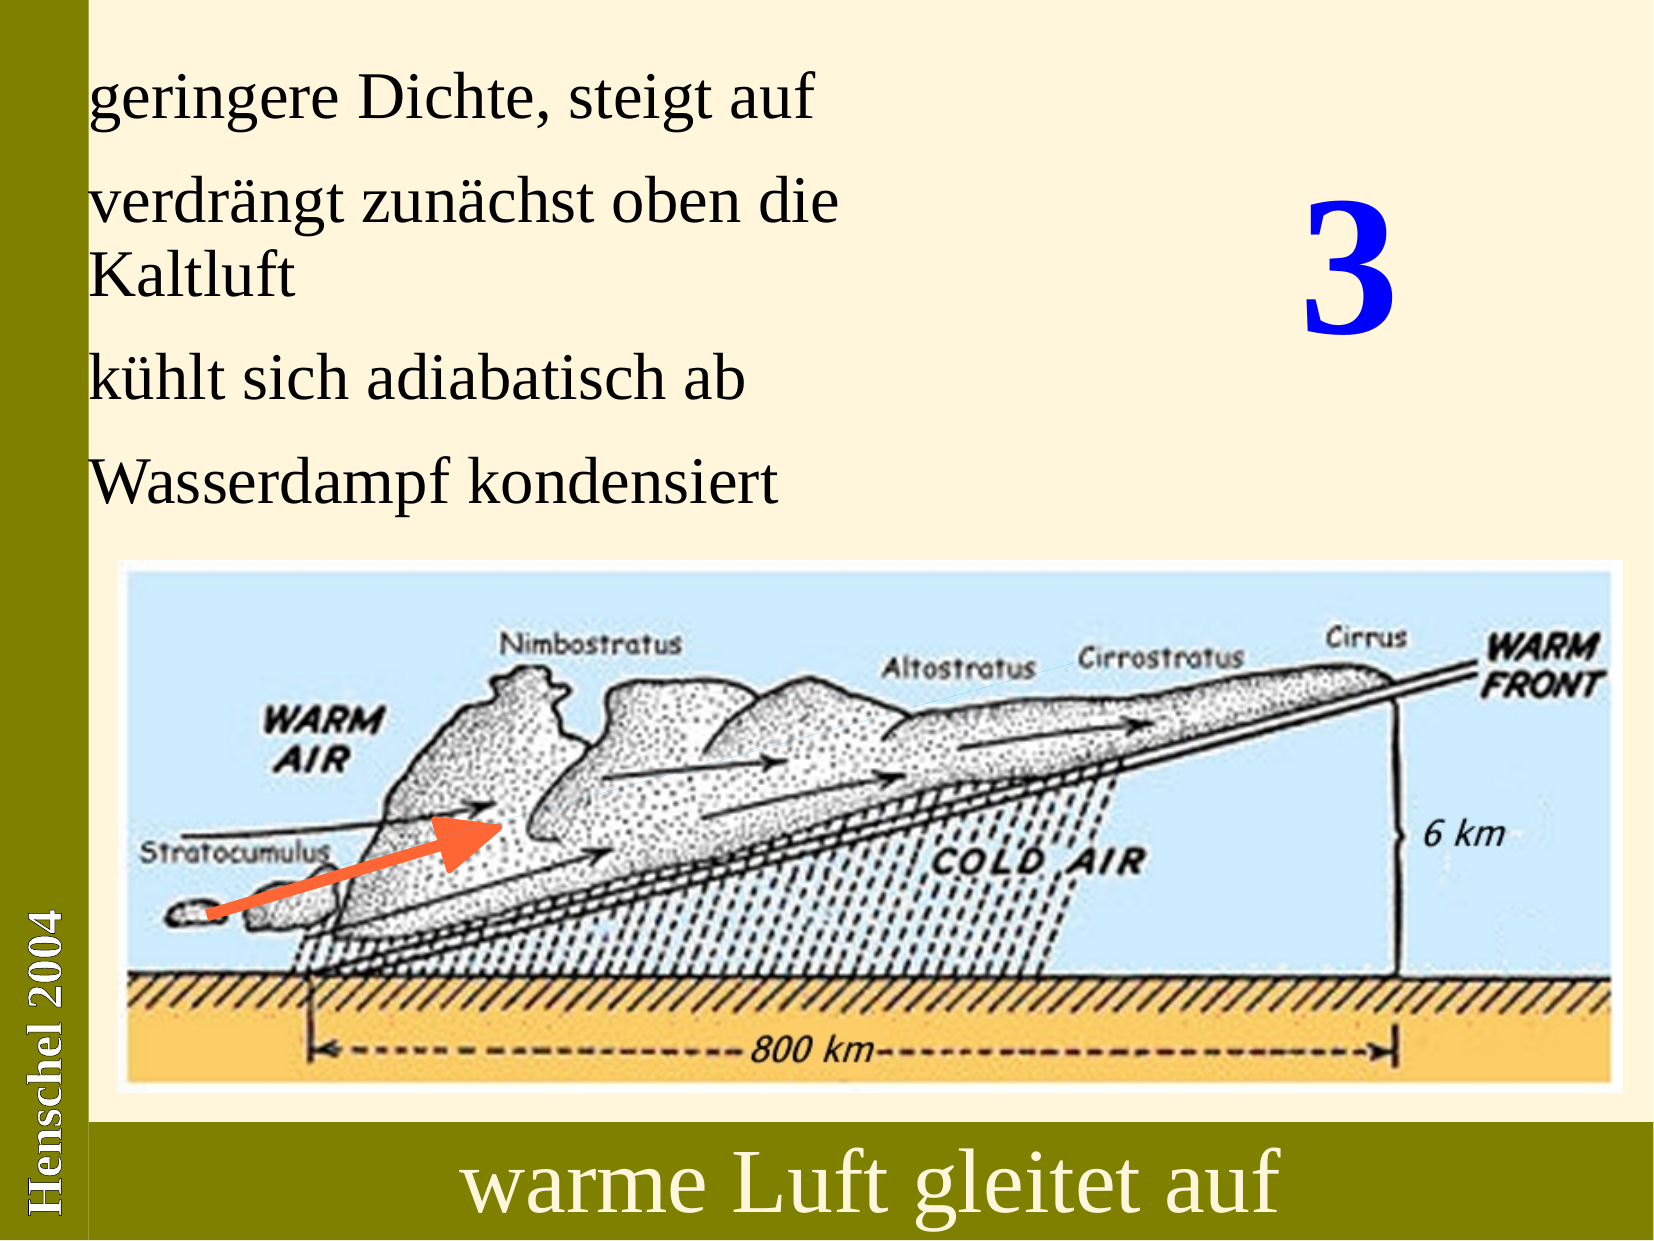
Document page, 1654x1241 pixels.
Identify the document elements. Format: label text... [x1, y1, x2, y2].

title warme Luft gleitet auf [88, 1122, 1654, 1241]
text_box [265, 649, 1122, 886]
list geringere Dichte, steigt auf verdrängt zunächst oben die Kaltluft kühlt sich adiabatisch ab Wasserdampf kondensiert [88, 59, 853, 591]
picture [118, 560, 1623, 1093]
